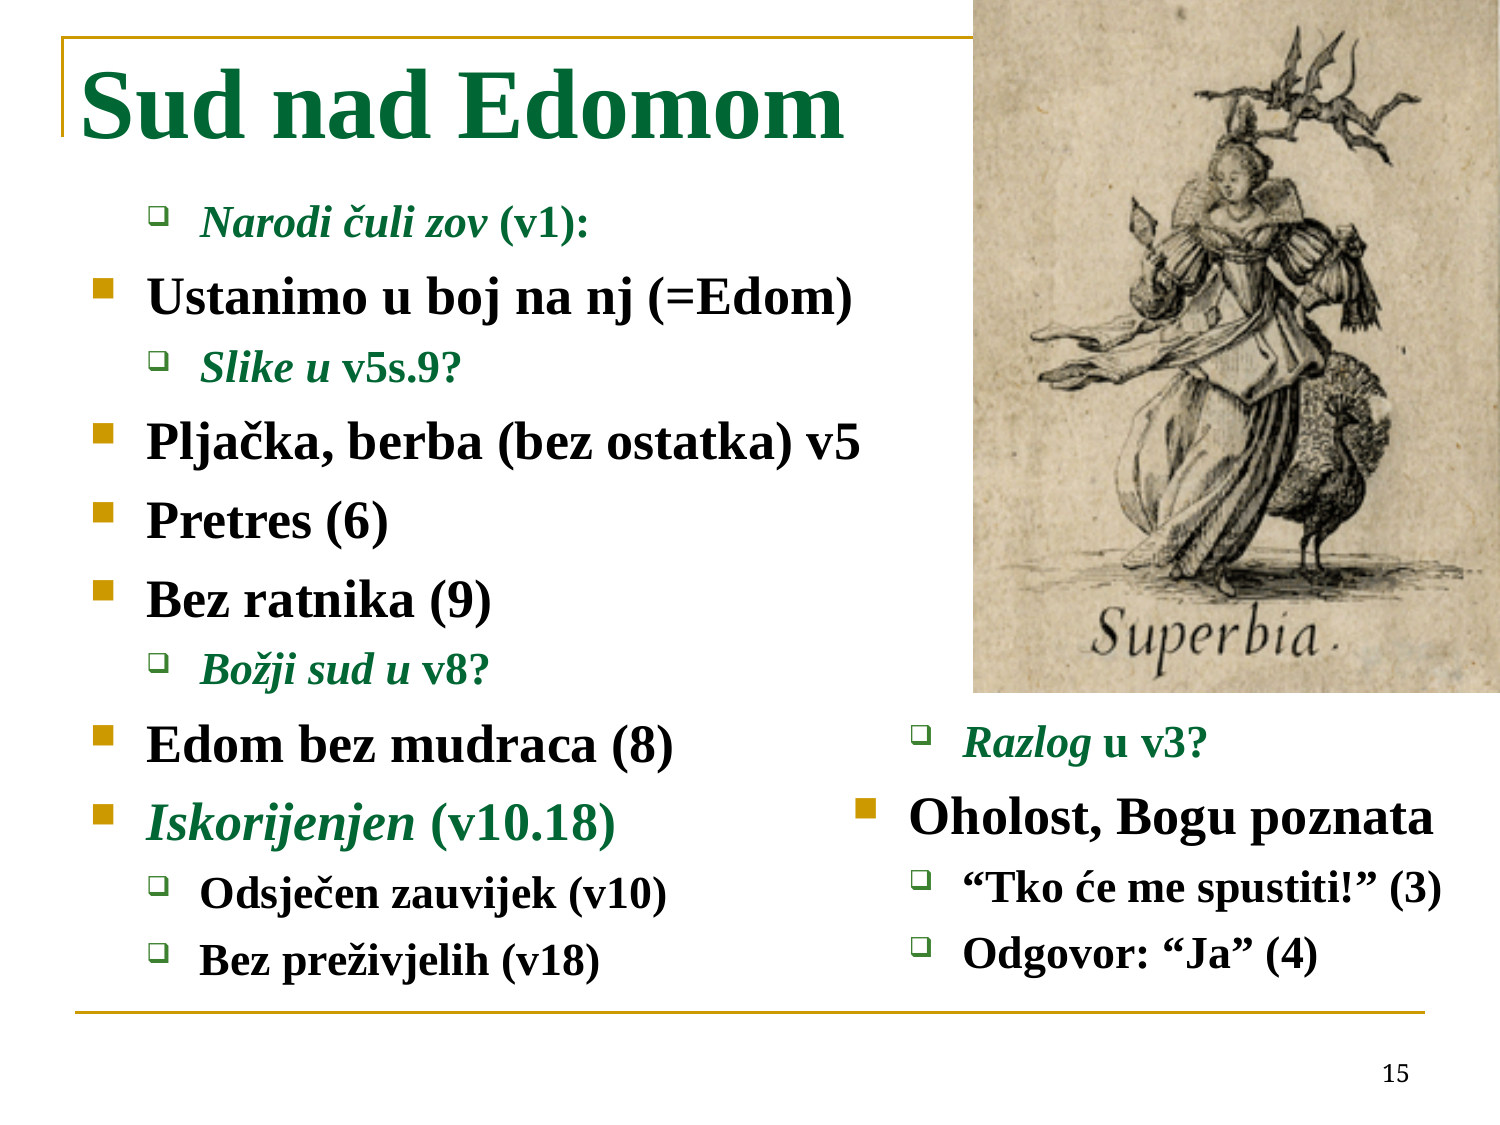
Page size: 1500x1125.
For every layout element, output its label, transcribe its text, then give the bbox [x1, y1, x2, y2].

title Sud nad Edomom [64, 31, 973, 218]
list Razlog u v3? Oholost, Bogu poznata “Tko će me spustiti!” (3) Odgovor: “Ja” (4) [837, 704, 1500, 1006]
picture [973, 0, 1500, 693]
text_box <number> [1074, 1024, 1426, 1100]
list Narodi čuli zov (v1): Ustanimo u boj na nj (=Edom) Slike u v5s.9? Pljačka, berba (bez ostatka) v5 Pretres (6) Bez ratnika (9) Božji sud u v8? Edom bez mudraca (8) Iskorijenjen (v10.18) Odsječen zauvijek (v10) Bez preživjelih (v18) [74, 184, 892, 1006]
